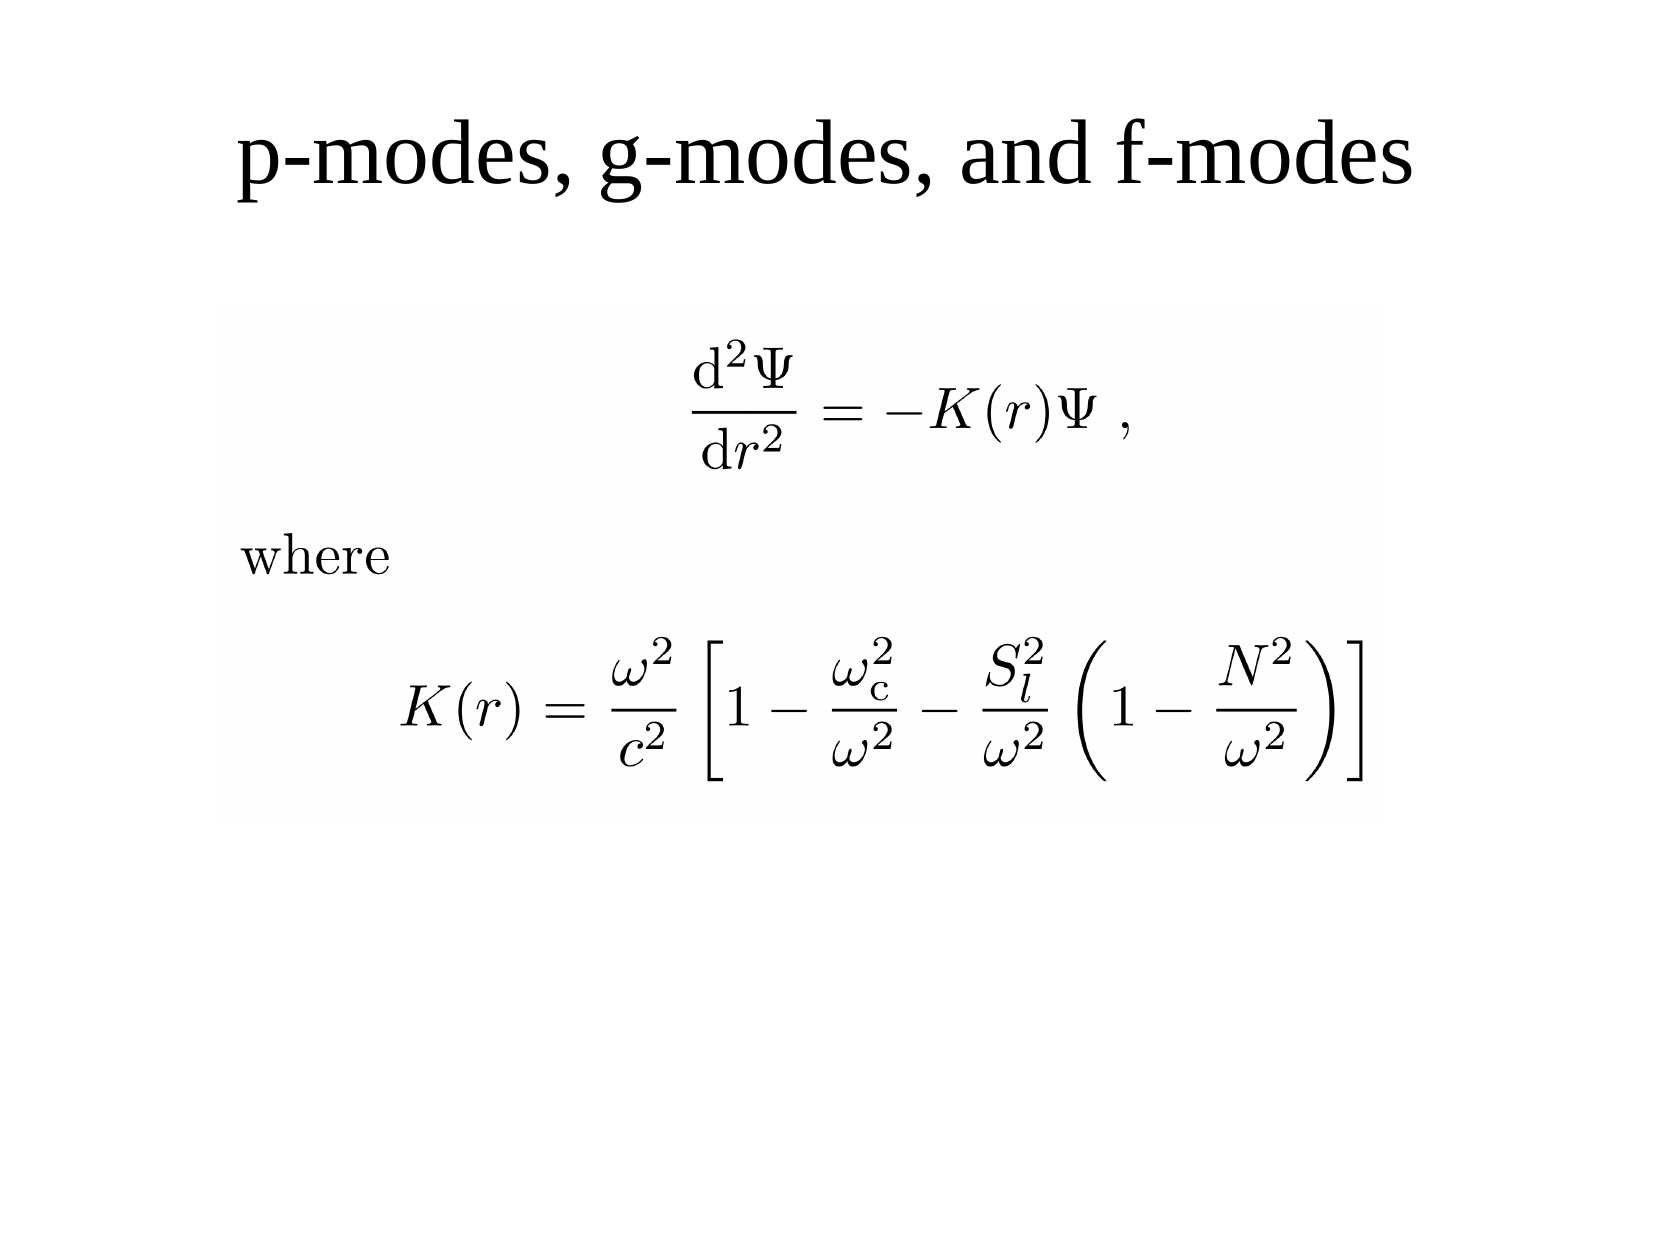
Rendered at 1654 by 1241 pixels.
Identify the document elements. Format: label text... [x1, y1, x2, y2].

title p-modes, g-modes, and f-modes [82, 49, 1571, 257]
picture [211, 299, 1388, 826]
